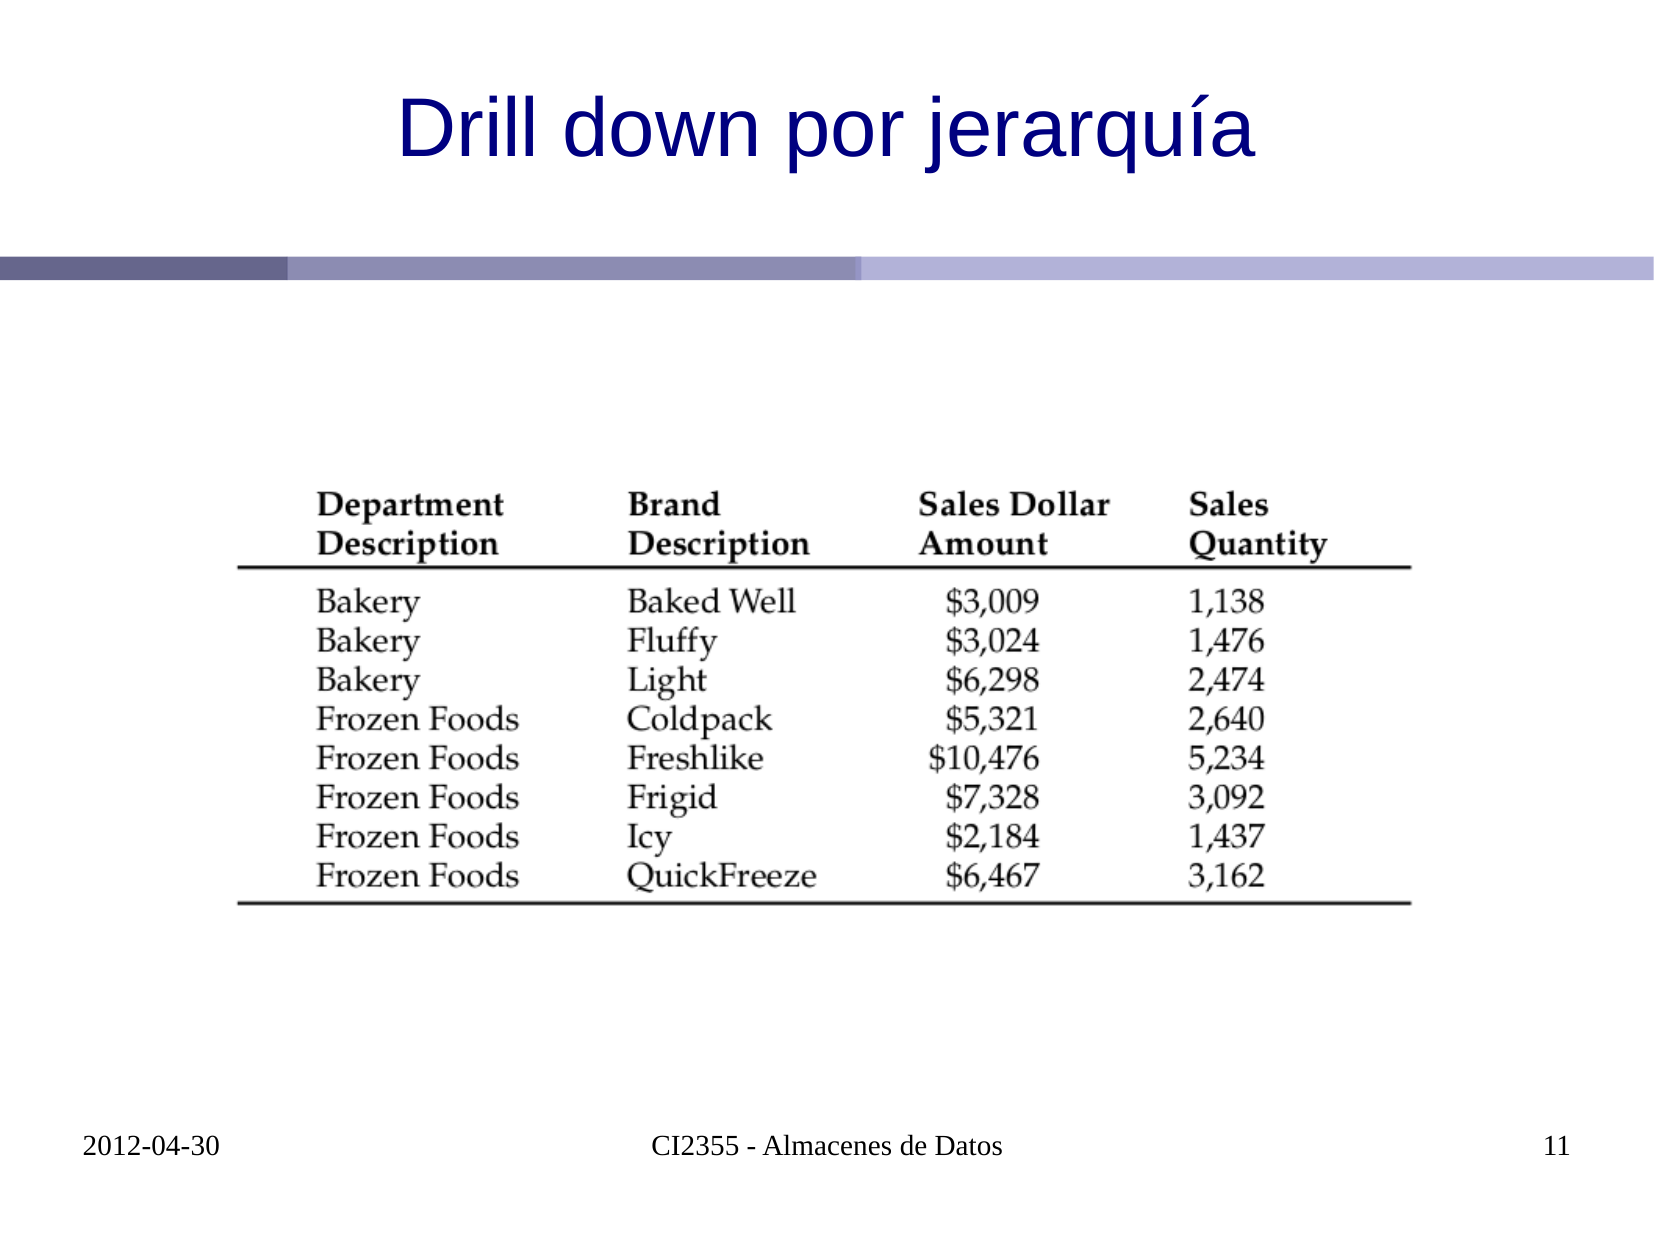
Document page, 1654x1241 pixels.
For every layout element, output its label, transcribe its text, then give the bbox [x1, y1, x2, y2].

picture [213, 478, 1453, 926]
title Drill down por jerarquía [0, 0, 1654, 257]
